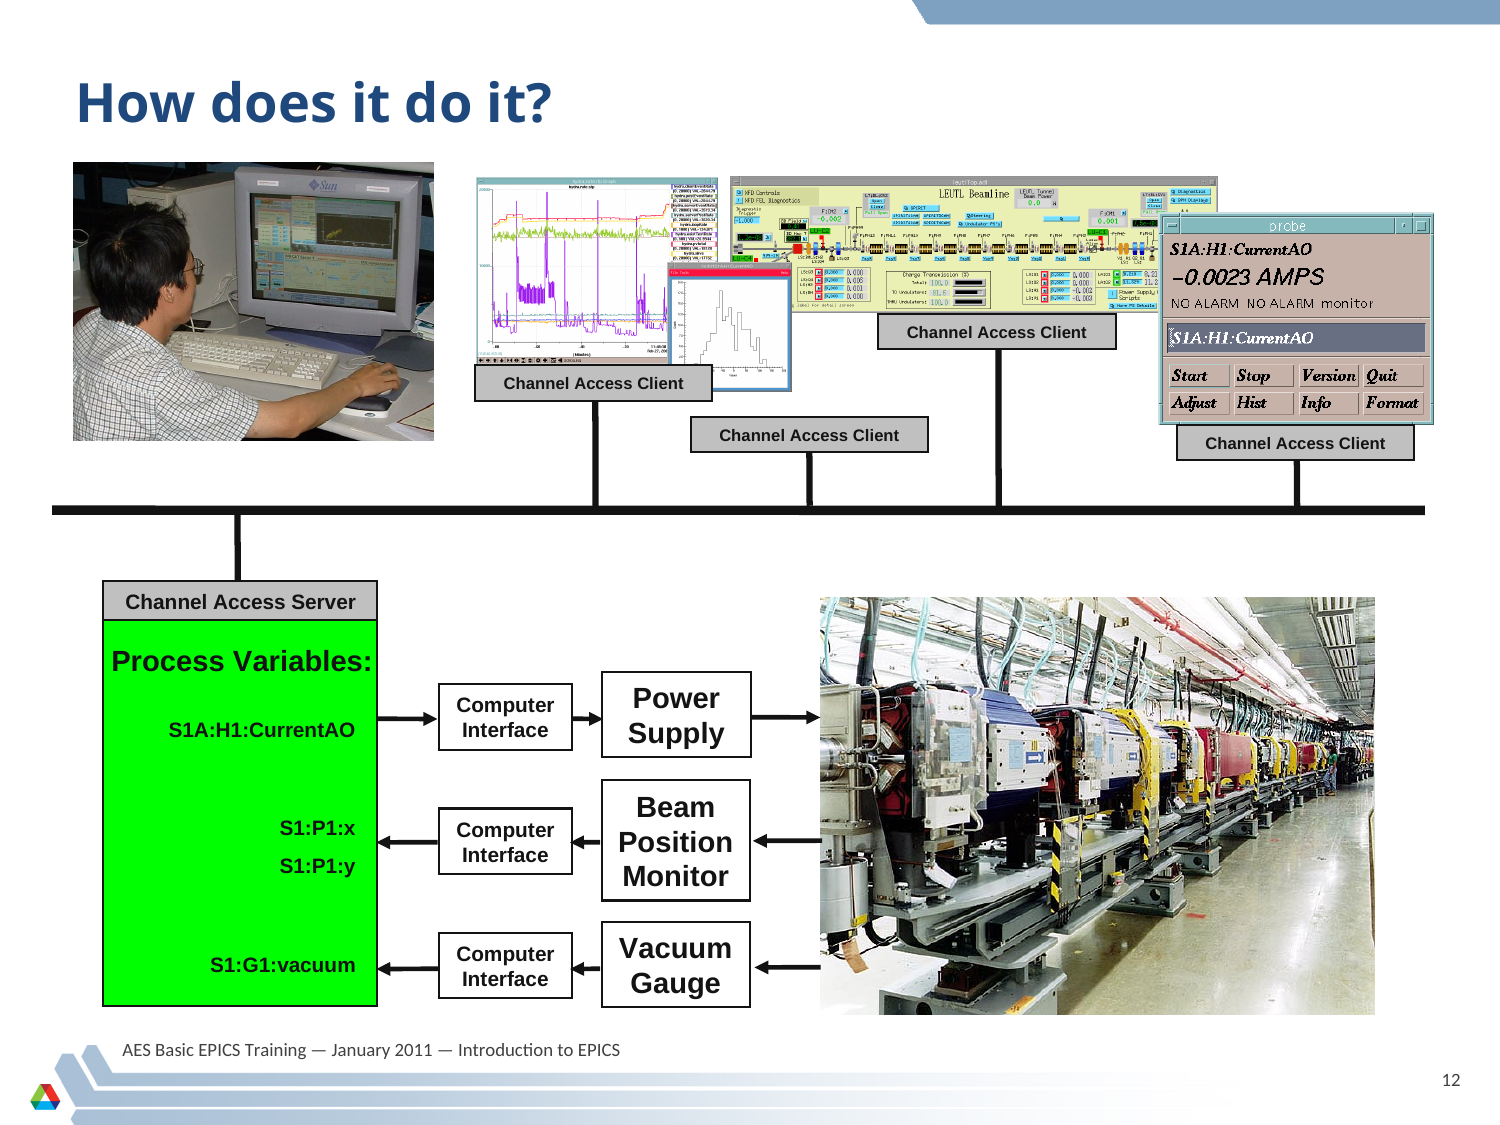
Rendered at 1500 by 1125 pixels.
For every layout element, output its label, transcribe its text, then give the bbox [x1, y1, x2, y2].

picture [476, 212, 1434, 425]
picture [820, 597, 1375, 1015]
picture [73, 162, 434, 441]
text_box Vacuum Gauge [601, 921, 751, 1008]
text_box [103, 622, 377, 634]
text_box Channel Access Client [475, 365, 713, 401]
text_box Channel Access Client [878, 313, 1116, 350]
text_box [103, 686, 377, 1007]
text_box Computer Interface [439, 684, 572, 750]
text_box Power Supply [602, 671, 751, 758]
picture [0, 0, 1500, 26]
text_box S1A:H1:CurrentAO S1:P1:x S1:P1:y S1:G1:vacuum [125, 708, 371, 985]
text_box Channel Access Server [103, 580, 379, 622]
picture [0, 1037, 1500, 1125]
title How does it do it? [75, 52, 1426, 226]
text_box Channel Access Client [690, 416, 929, 453]
text_box Process Variables: [95, 634, 390, 686]
text_box Computer Interface [439, 932, 572, 999]
text_box Computer Interface [439, 808, 572, 874]
text_box Channel Access Client [1176, 424, 1415, 461]
text_box Beam Position Monitor [601, 780, 751, 901]
